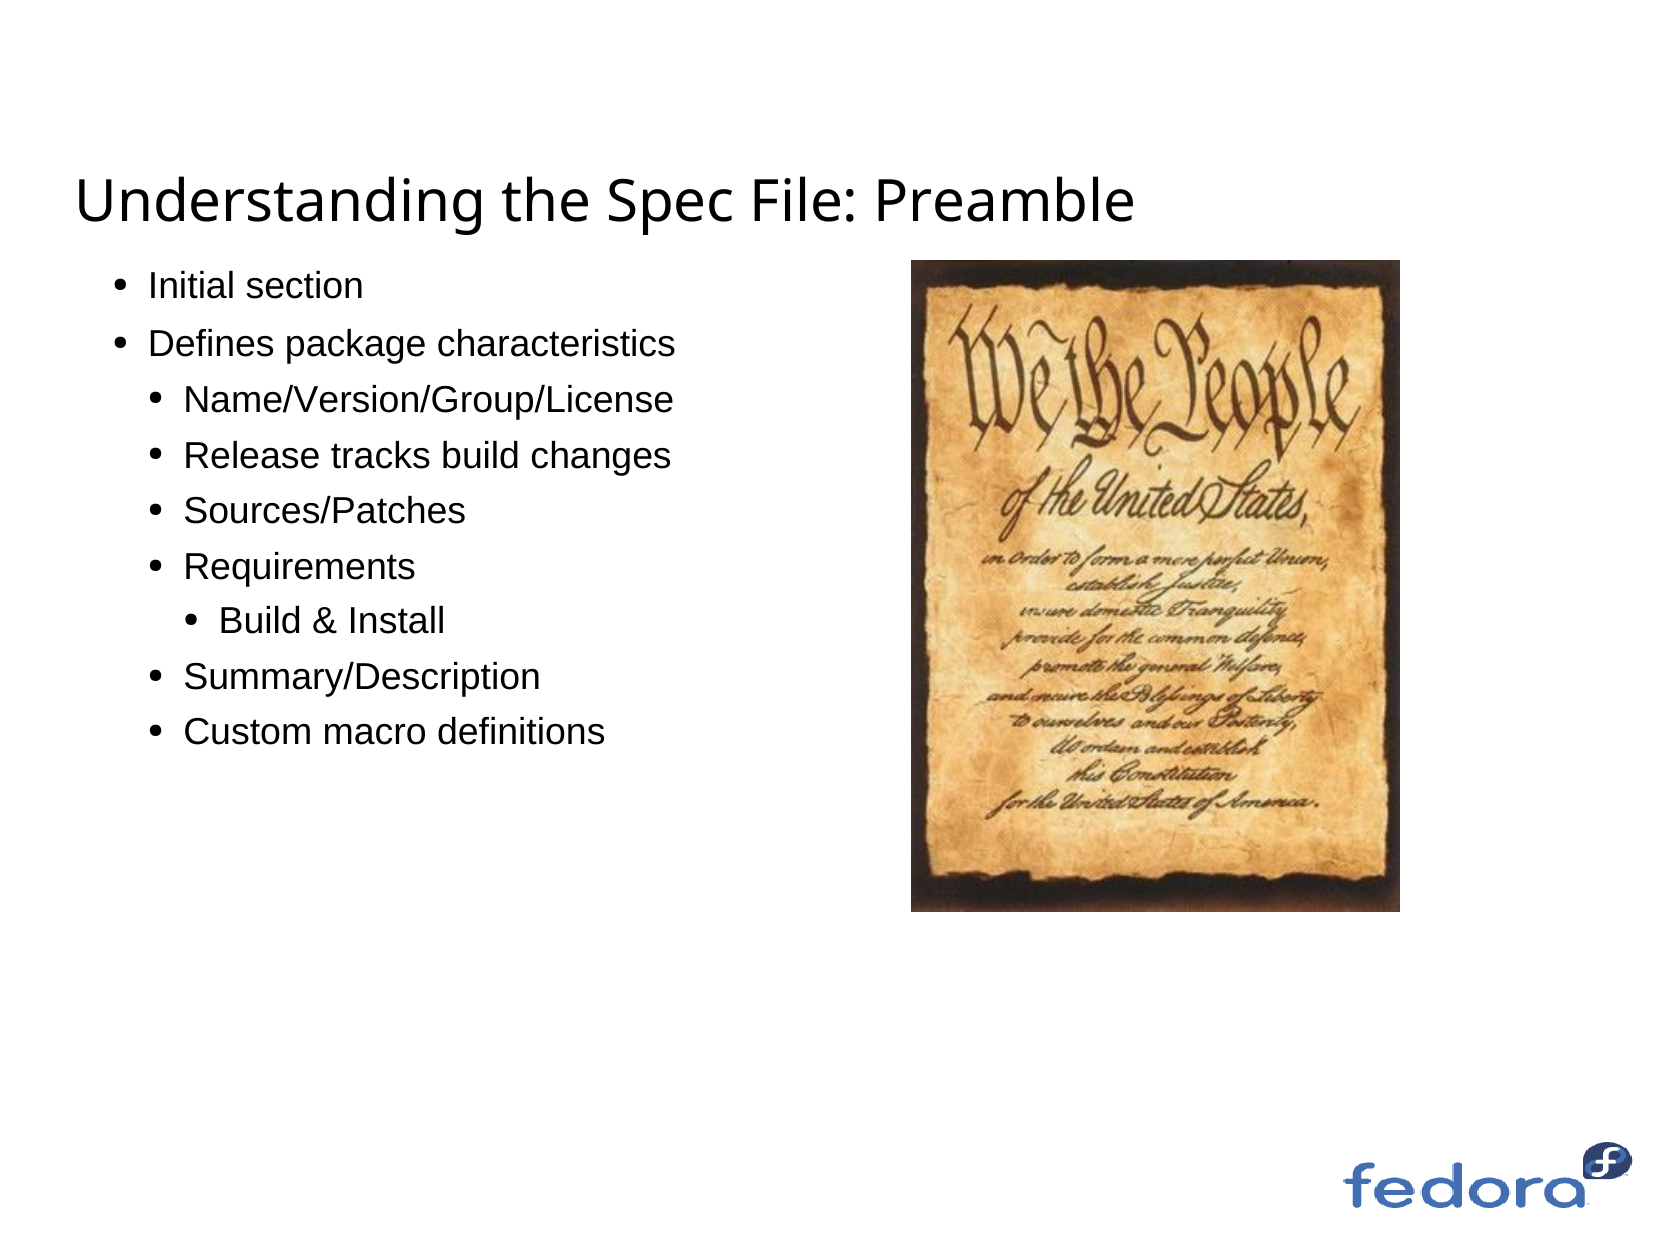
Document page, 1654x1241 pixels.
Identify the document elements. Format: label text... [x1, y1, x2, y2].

picture [911, 260, 1400, 912]
title Understanding the Spec File: Preamble [74, 140, 1506, 259]
picture [1332, 1124, 1651, 1227]
list Initial section Defines package characteristics Name/Version/Group/License Release tracks build changes Sources/Patches Requirements Build & Install Summary/Description Custom macro definitions [77, 264, 772, 1174]
